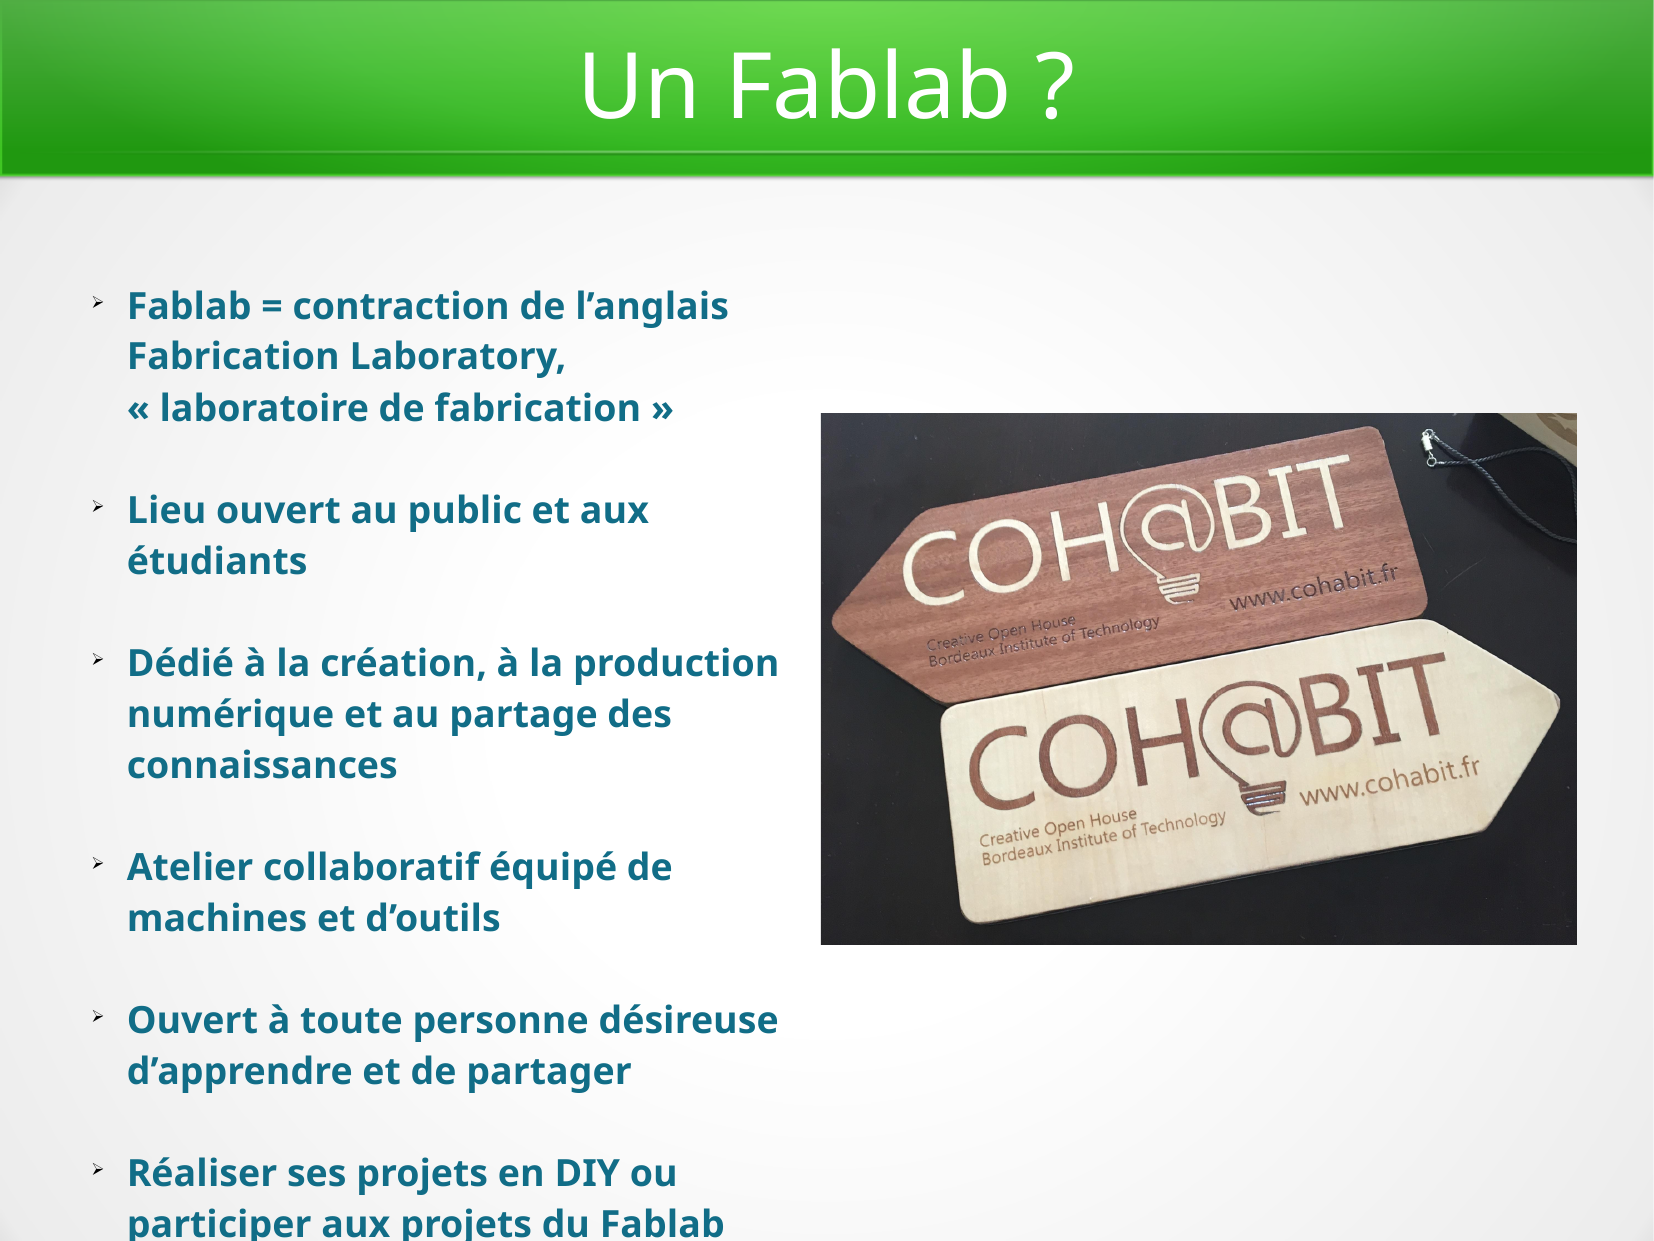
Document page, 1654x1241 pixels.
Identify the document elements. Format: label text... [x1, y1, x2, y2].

text_box Fablab = contraction de l’anglais Fabrication Laboratory, « laboratoire de fabrication » Lieu ouvert au public et aux étudiants Dédié à la création, à la production numérique et au partage des connaissances Atelier collaboratif équipé de machines et d’outils Ouvert à toute personne désireuse d’apprendre et de partager Réaliser ses projets en DIY ou participer aux projets du Fablab [76, 271, 804, 1138]
picture [0, 0, 1654, 1241]
picture [135, 1221, 142, 1233]
picture [257, 1221, 264, 1233]
title Un Fablab ? [82, 11, 1571, 154]
picture [409, 1221, 416, 1233]
